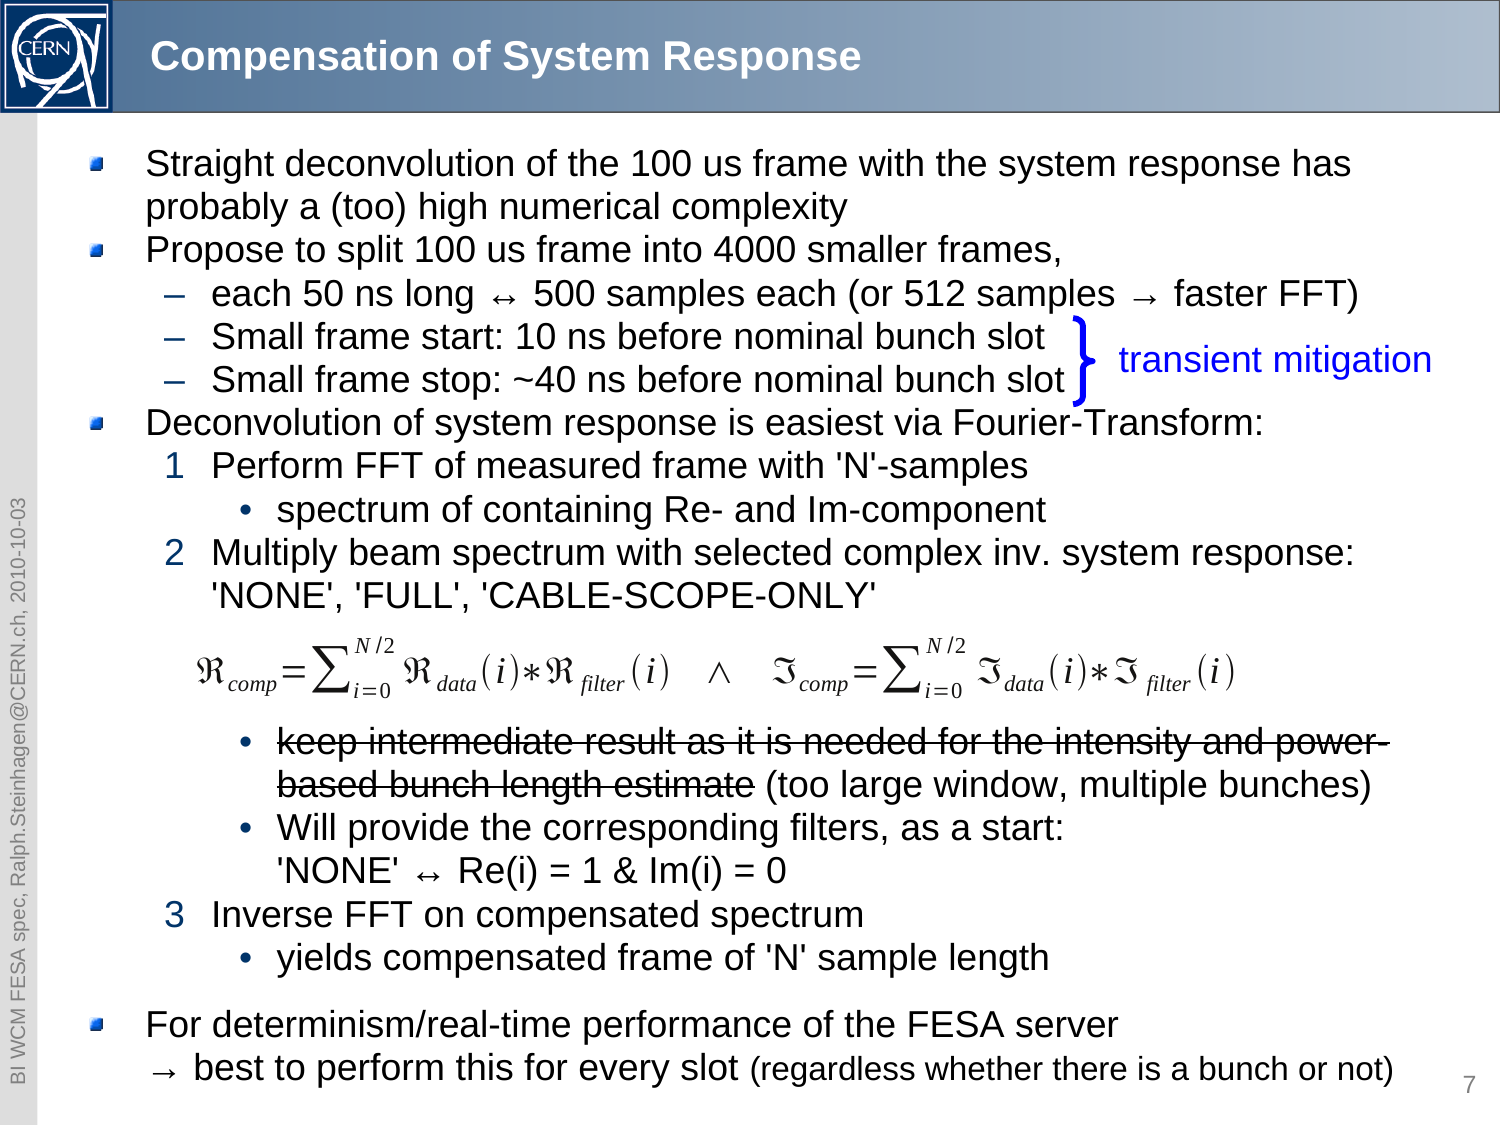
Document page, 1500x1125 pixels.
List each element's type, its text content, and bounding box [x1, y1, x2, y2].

picture [0, 0, 113, 113]
text_box transient mitigation [1104, 330, 1448, 388]
chart [186, 632, 1245, 704]
list Straight deconvolution of the 100 us frame with the system response has probably a (too) high numerical complexity Propose to split 100 us frame into 4000 smaller frames, each 50 ns long ↔ 500 samples each (or 512 samples → faster FFT) Small frame start: 10 ns before nominal bunch slot Small frame stop: ~40 ns before nominal bunch slot Deconvolution of system response is easiest via Fourier-Transform: Perform FFT of measured frame with 'N'-samples spectrum of containing Re- and Im-component Multiply beam spectrum with selected complex inv. system response: 'NONE', 'FULL', 'CABLE-SCOPE-ONLY' keep intermediate result as it is needed for the intensity and power-based bunch length estimate (too large window, multiple bunches) Will provide the corresponding filters, as a start: 'NONE' ↔ Re(i) = 1 & Im(i) = 0 Inverse FFT on compensated spectrum yields compensated frame of 'N' sample length For determinism/real-time performance of the FESA server → best to perform this for every slot (regardless whether there is a bunch or not) [89, 141, 1440, 1089]
title Compensation of System Response [150, 0, 1201, 113]
